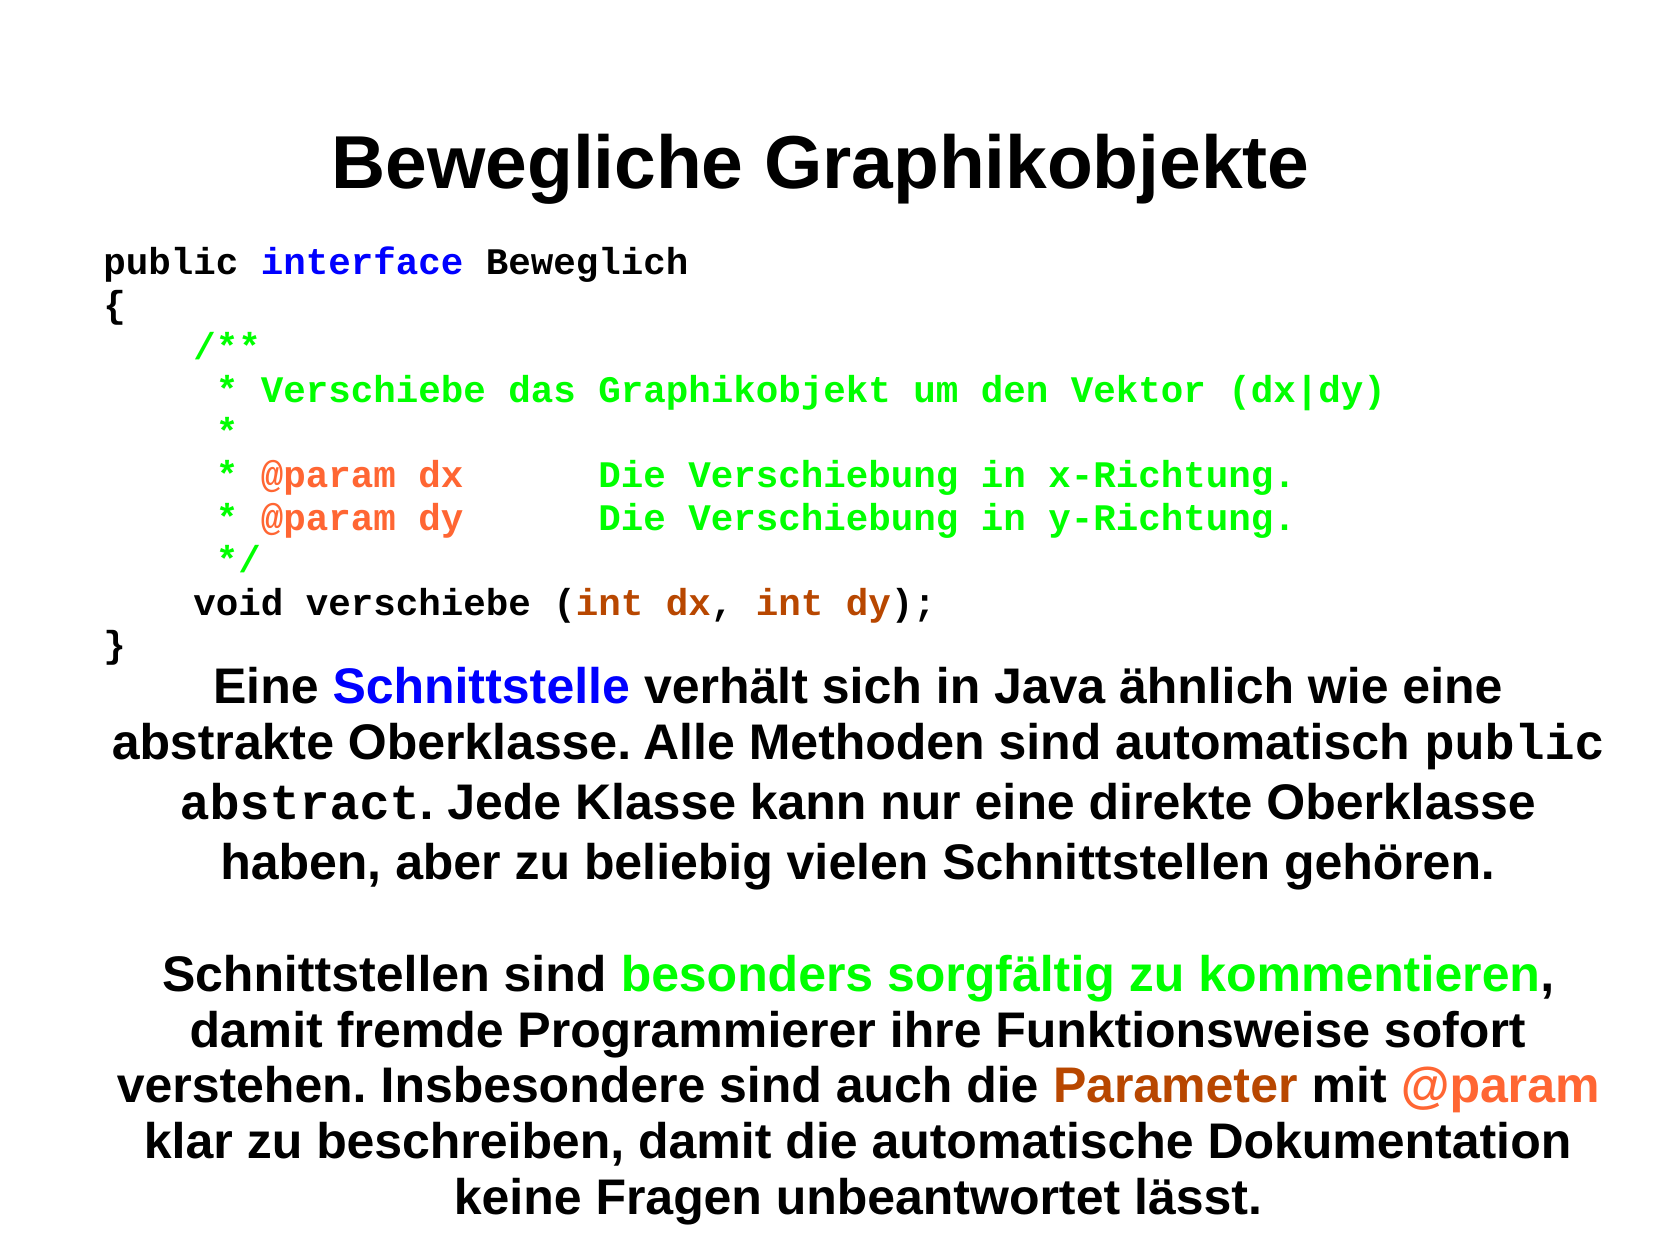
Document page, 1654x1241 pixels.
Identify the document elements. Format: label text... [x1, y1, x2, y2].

title Bewegliche Graphikobjekte [76, 118, 1565, 207]
text_box Eine Schnittstelle verhält sich in Java ähnlich wie eine abstrakte Oberklasse. Alle Methoden sind automatisch public abstract. Jede Klasse kann nur eine direkte Oberklasse haben, aber zu beliebig vielen Schnittstellen gehören. Schnittstellen sind besonders sorgfältig zu kommentieren, damit fremde Programmierer ihre Funktionsweise sofort verstehen. Insbesondere sind auch die Parameter mit @param klar zu beschreiben, damit die automatische Dokumentation keine Fragen unbeantwortet lässt. [90, 651, 1626, 1241]
text_box public interface Beweglich { /** * Verschiebe das Graphikobjekt um den Vektor (dx|dy) * * @param dx Die Verschiebung in x-Richtung. * @param dy Die Verschiebung in y-Richtung. */ void verschiebe (int dx, int dy); } [88, 236, 1625, 677]
